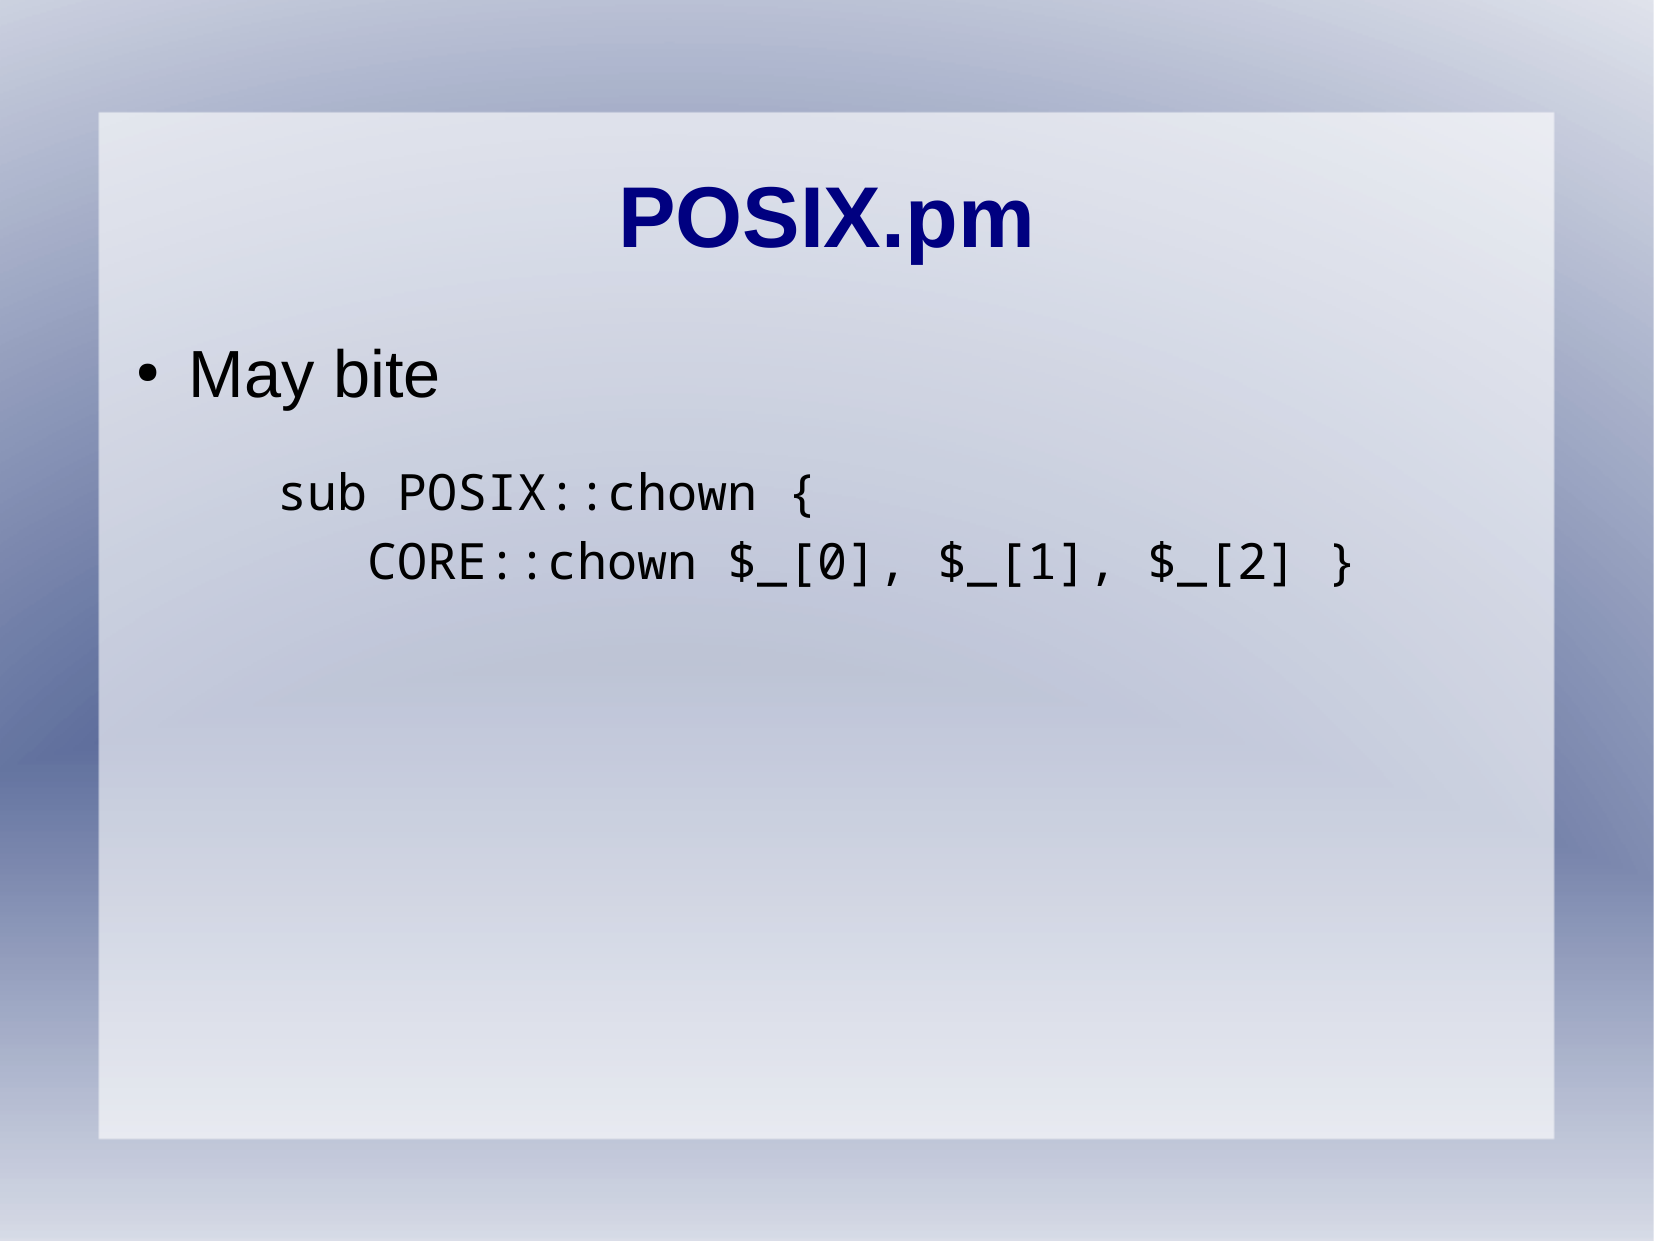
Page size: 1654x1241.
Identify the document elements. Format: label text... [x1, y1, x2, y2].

title POSIX.pm [118, 114, 1536, 322]
picture [0, 0, 1654, 1241]
list May bite [118, 336, 1506, 1156]
text_box sub POSIX::chown { CORE::chown $_[0], $_[1], $_[2] } [262, 450, 1373, 581]
